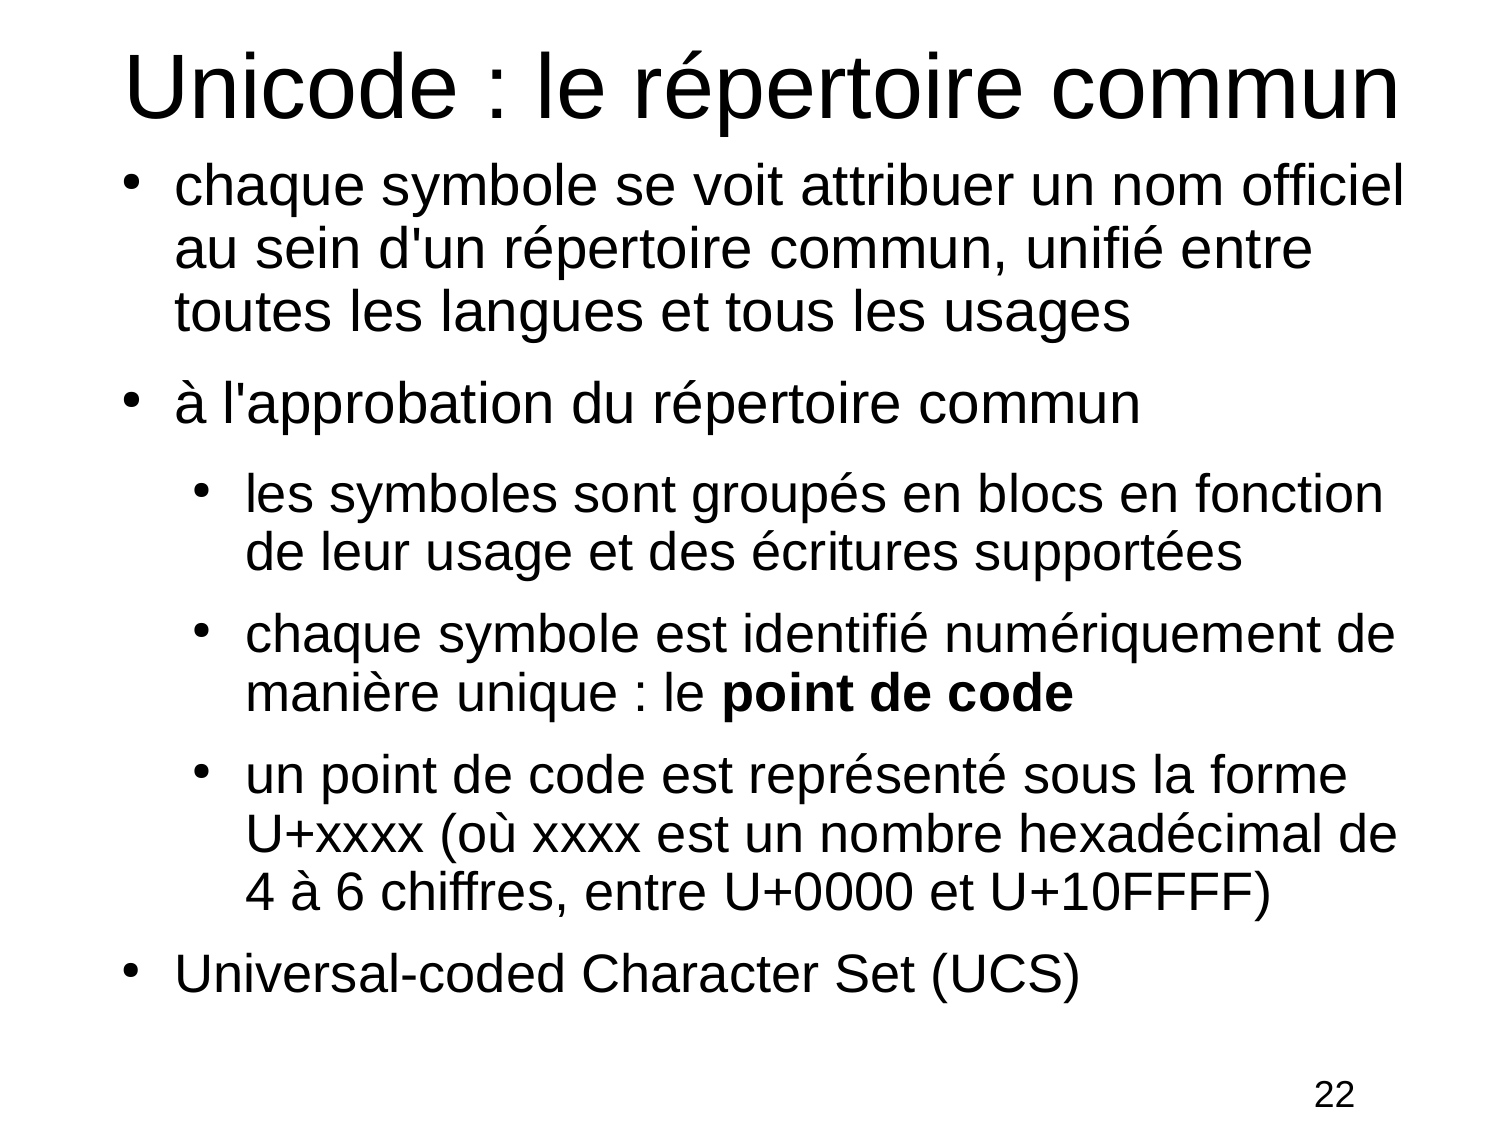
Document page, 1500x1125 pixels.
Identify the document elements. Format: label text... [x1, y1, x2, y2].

title Unicode : le répertoire commun [88, 19, 1439, 147]
list chaque symbole se voit attribuer un nom officiel au sein d'un répertoire commun, unifié entre toutes les langues et tous les usages à l'approbation du répertoire commun les symboles sont groupés en blocs en fonction de leur usage et des écritures supportées chaque symbole est identifié numériquement de manière unique : le point de code un point de code est représenté sous la forme U+xxxx (où xxxx est un nombre hexadécimal de 4 à 6 chiffres, entre U+0000 et U+10FFFF) Universal-coded Character Set (UCS) [88, 147, 1439, 1125]
